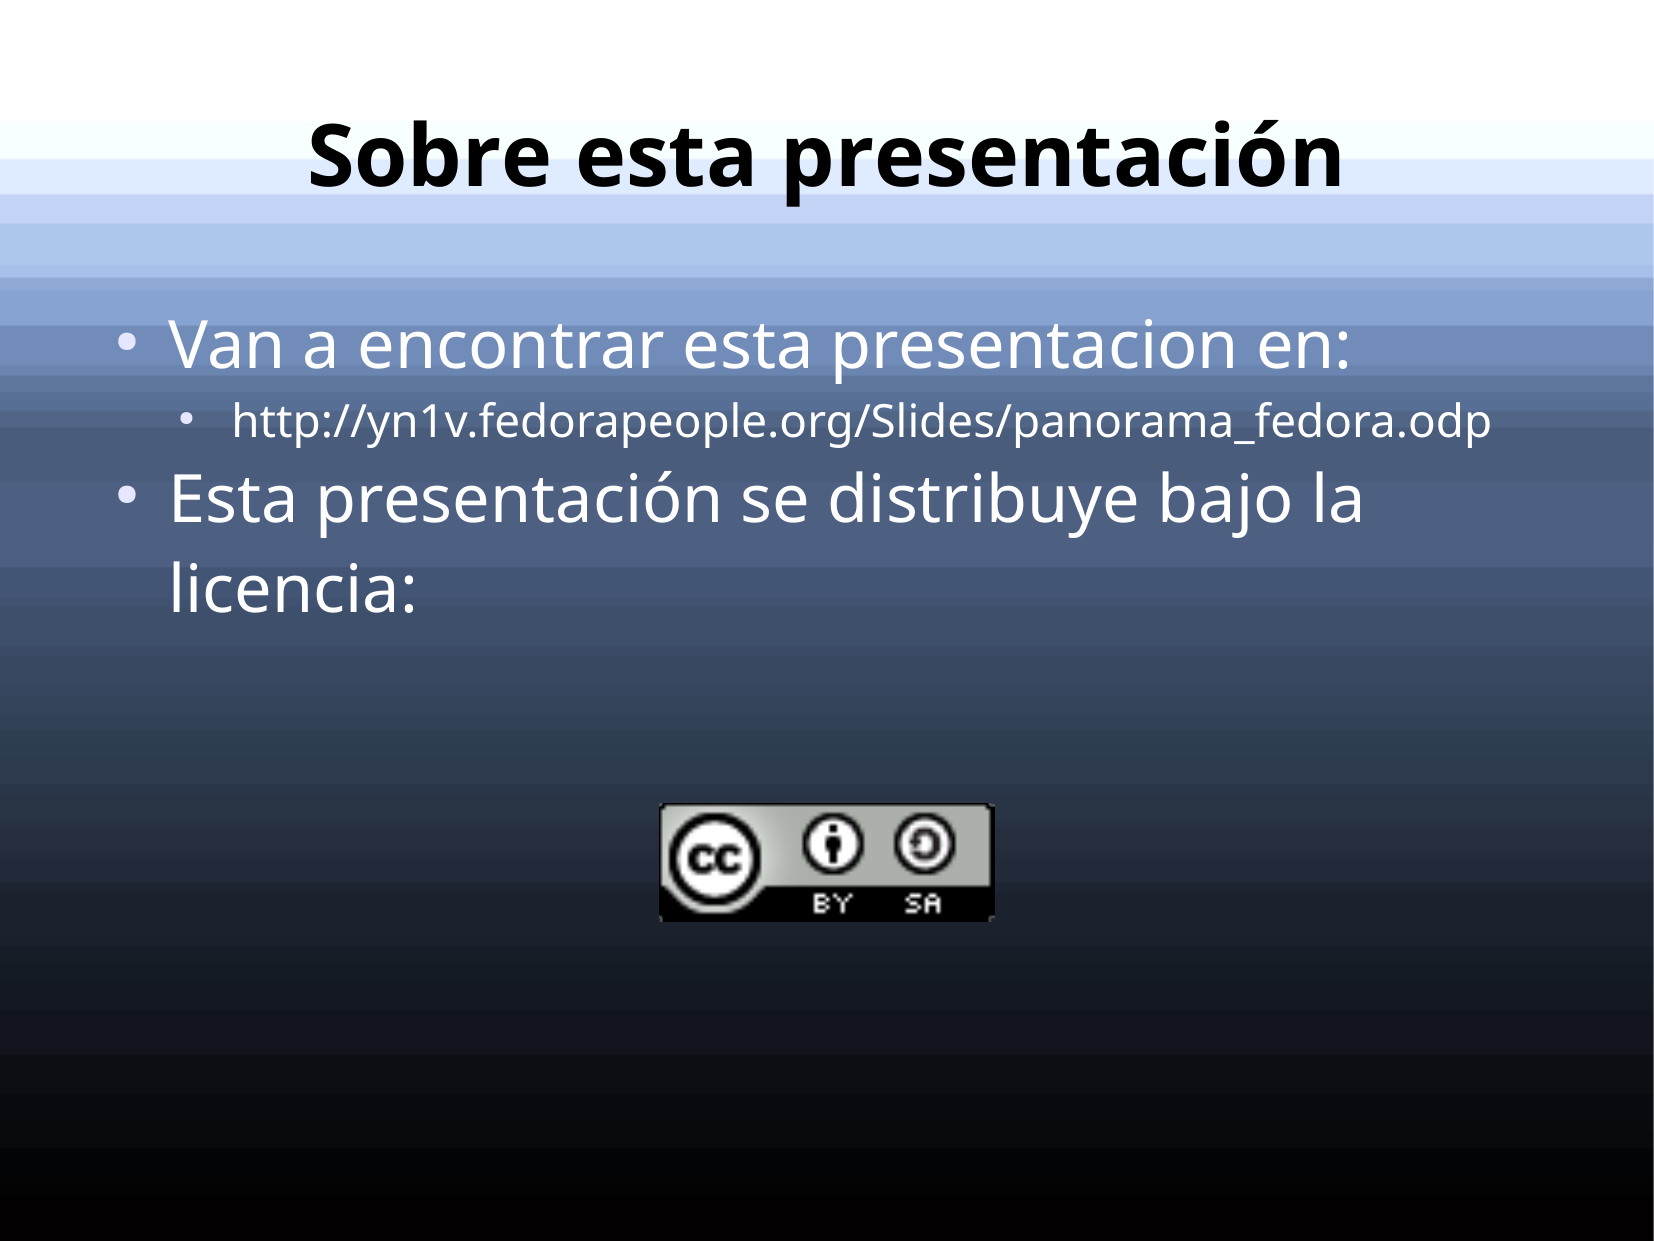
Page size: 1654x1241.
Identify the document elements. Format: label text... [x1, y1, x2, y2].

picture [0, 0, 1654, 1241]
title Sobre esta presentación [82, 49, 1571, 257]
list Van a encontrar esta presentacion en: http://yn1v.fedorapeople.org/Slides/panorama_fedora.odp Esta presentación se distribuye bajo la licencia: [82, 290, 1571, 1109]
